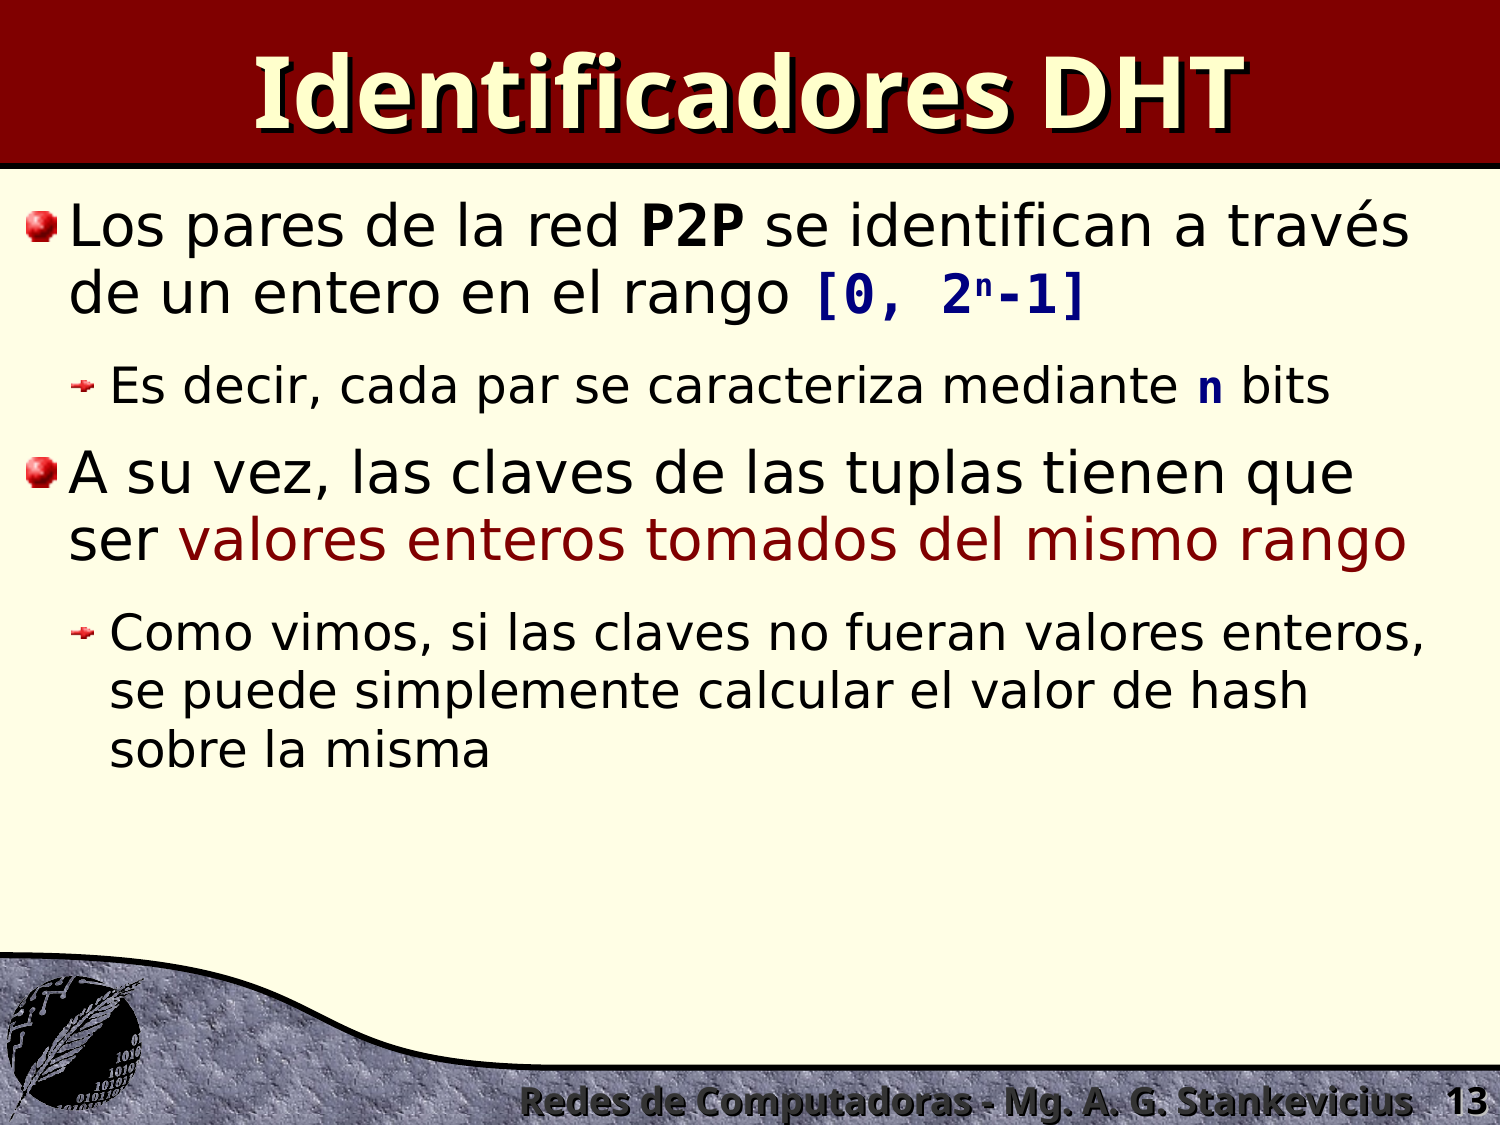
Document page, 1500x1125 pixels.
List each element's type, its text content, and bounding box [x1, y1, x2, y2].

title Identificadores DHT [15, 5, 1485, 160]
picture [0, 959, 1500, 1125]
list Los pares de la red P2P se identifican a través de un entero en el rango [0, 2n-1] Es decir, cada par se caracteriza mediante n bits A su vez, las claves de las tuplas tienen que ser valores enteros tomados del mismo rango Como vimos, si las claves no fueran valores enteros, se puede simplemente calcular el valor de hash sobre la misma [11, 192, 1486, 921]
picture [1047, 1100, 1054, 1110]
picture [790, 1100, 795, 1110]
